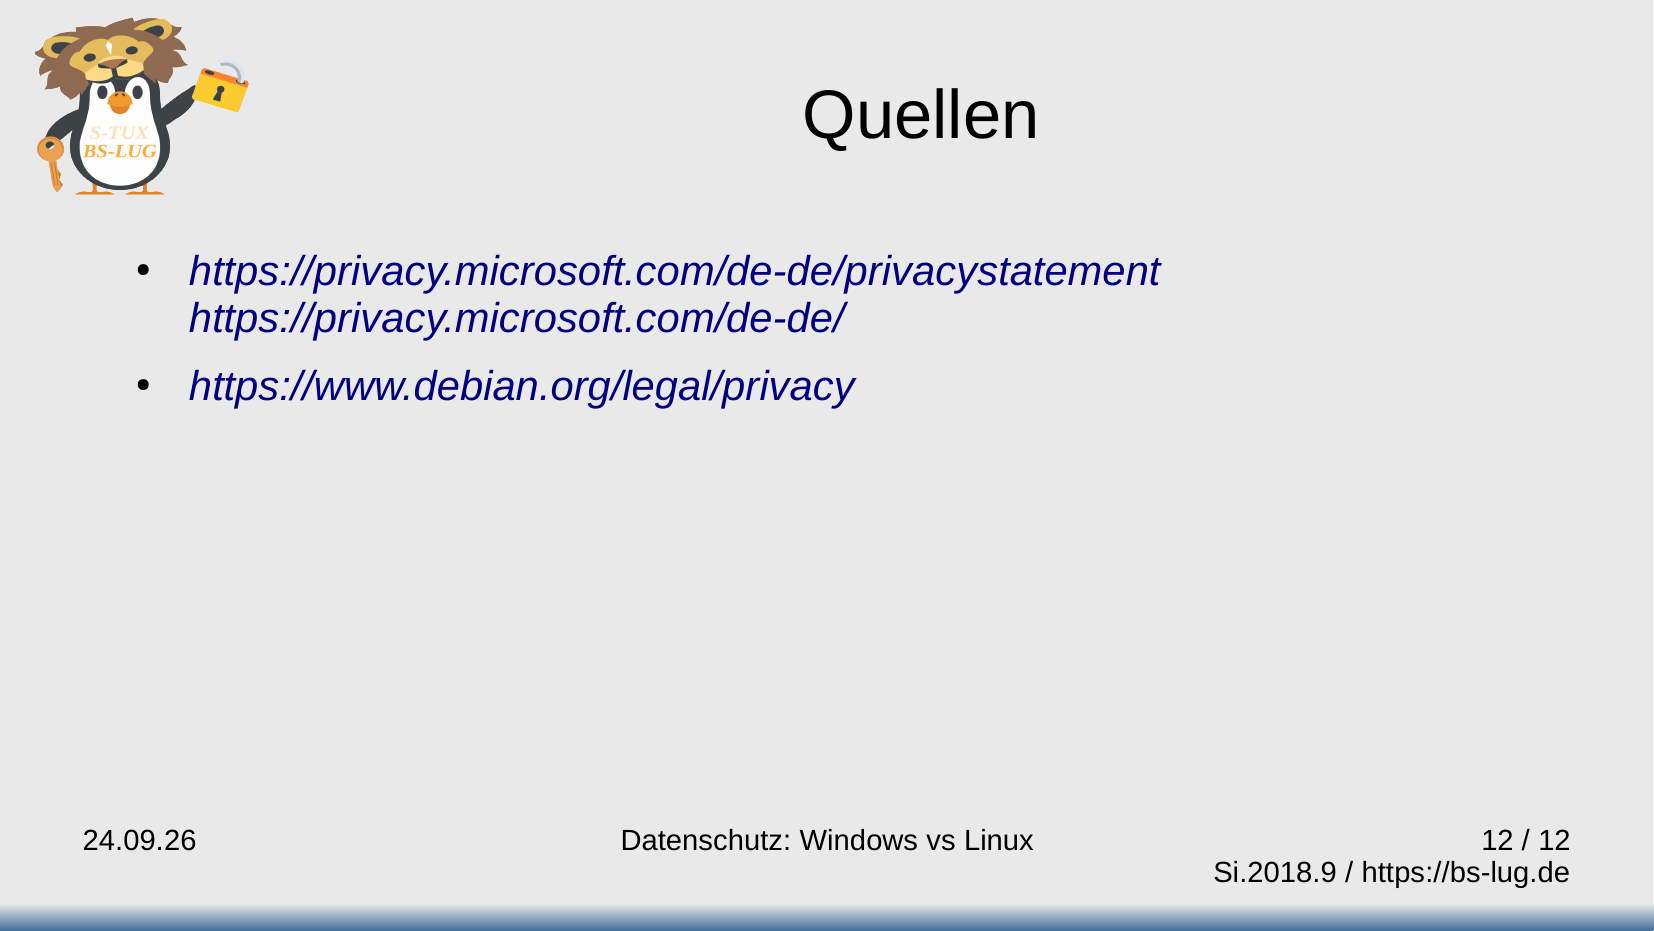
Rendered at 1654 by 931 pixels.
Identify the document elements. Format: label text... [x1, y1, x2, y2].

list https://privacy.microsoft.com/de-de/privacystatement https://privacy.microsoft.com/de-de/ https://www.debian.org/legal/privacy [118, 248, 1571, 758]
title Quellen [271, 37, 1571, 193]
picture [35, 17, 249, 211]
